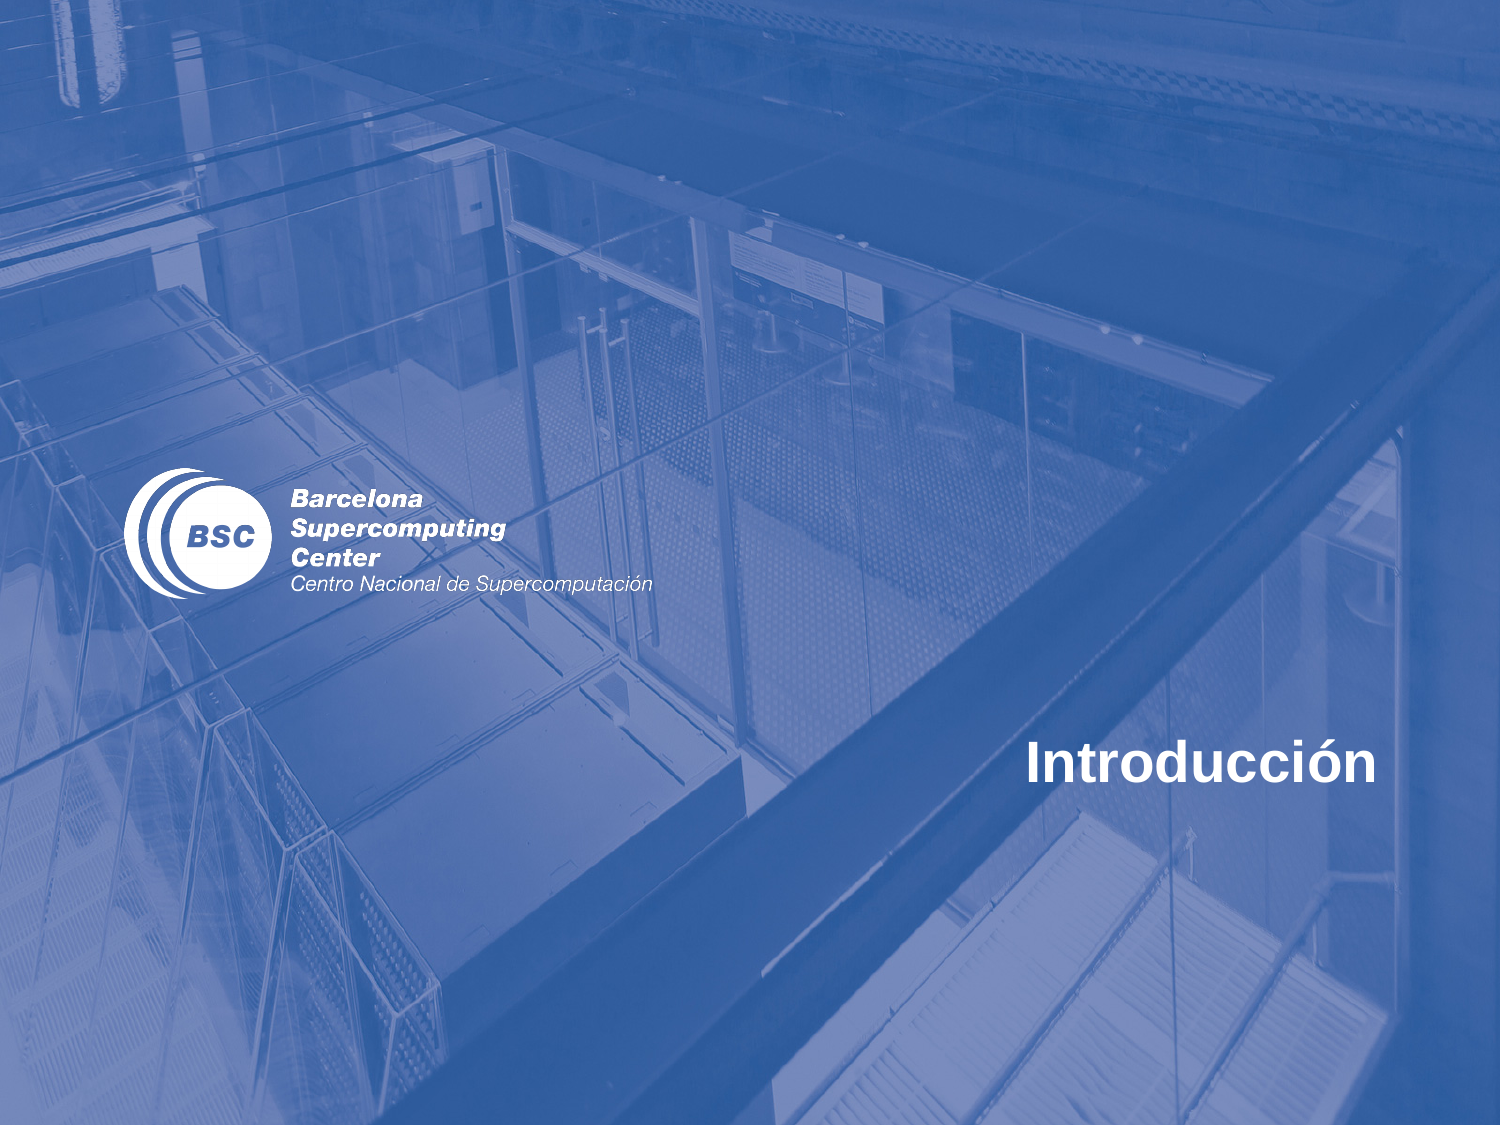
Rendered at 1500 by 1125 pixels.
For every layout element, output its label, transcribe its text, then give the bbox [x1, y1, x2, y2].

picture [0, 0, 1500, 1125]
title Introducción [118, 717, 1394, 941]
